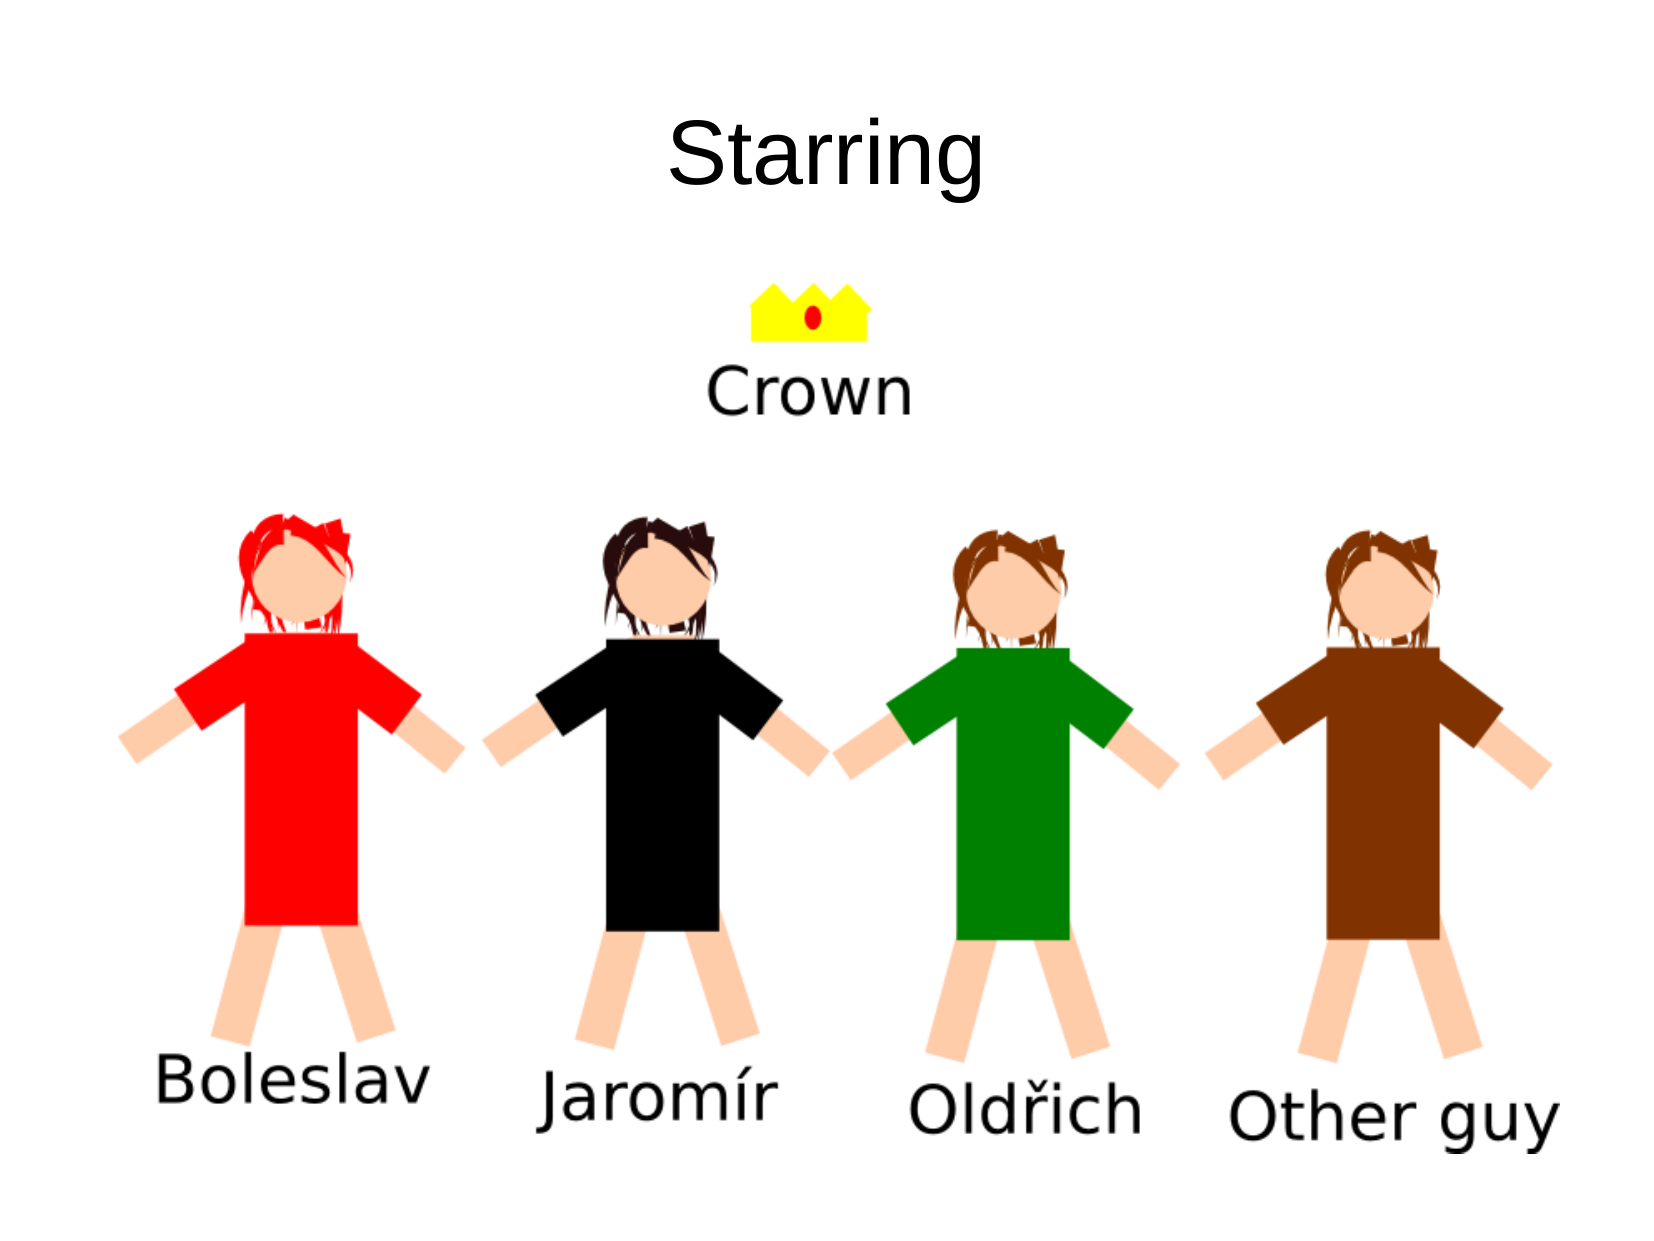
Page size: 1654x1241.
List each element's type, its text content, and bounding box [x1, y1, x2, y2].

picture [118, 283, 1560, 1154]
title Starring [82, 49, 1571, 257]
